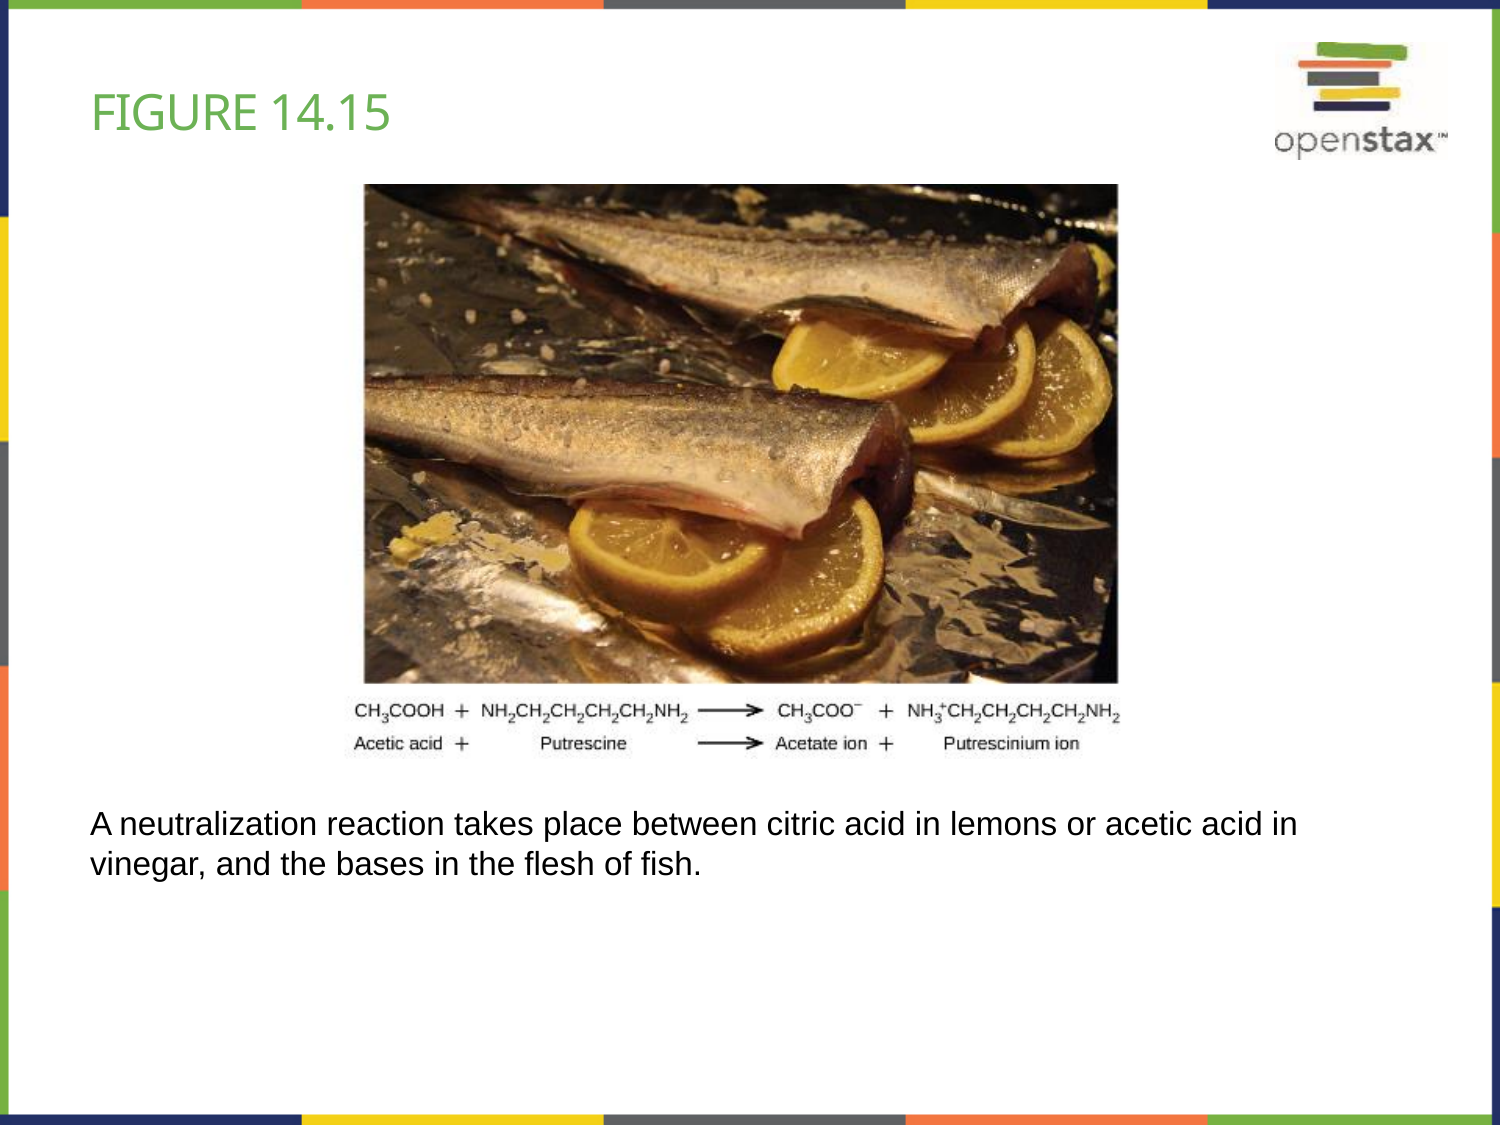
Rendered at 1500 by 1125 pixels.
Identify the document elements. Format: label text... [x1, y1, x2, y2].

picture [0, 0, 1500, 1125]
list A neutralization reaction takes place between citric acid in lemons or acetic acid in vinegar, and the bases in the flesh of fish. [75, 794, 1398, 986]
title Figure 14.15 [75, 39, 1398, 148]
